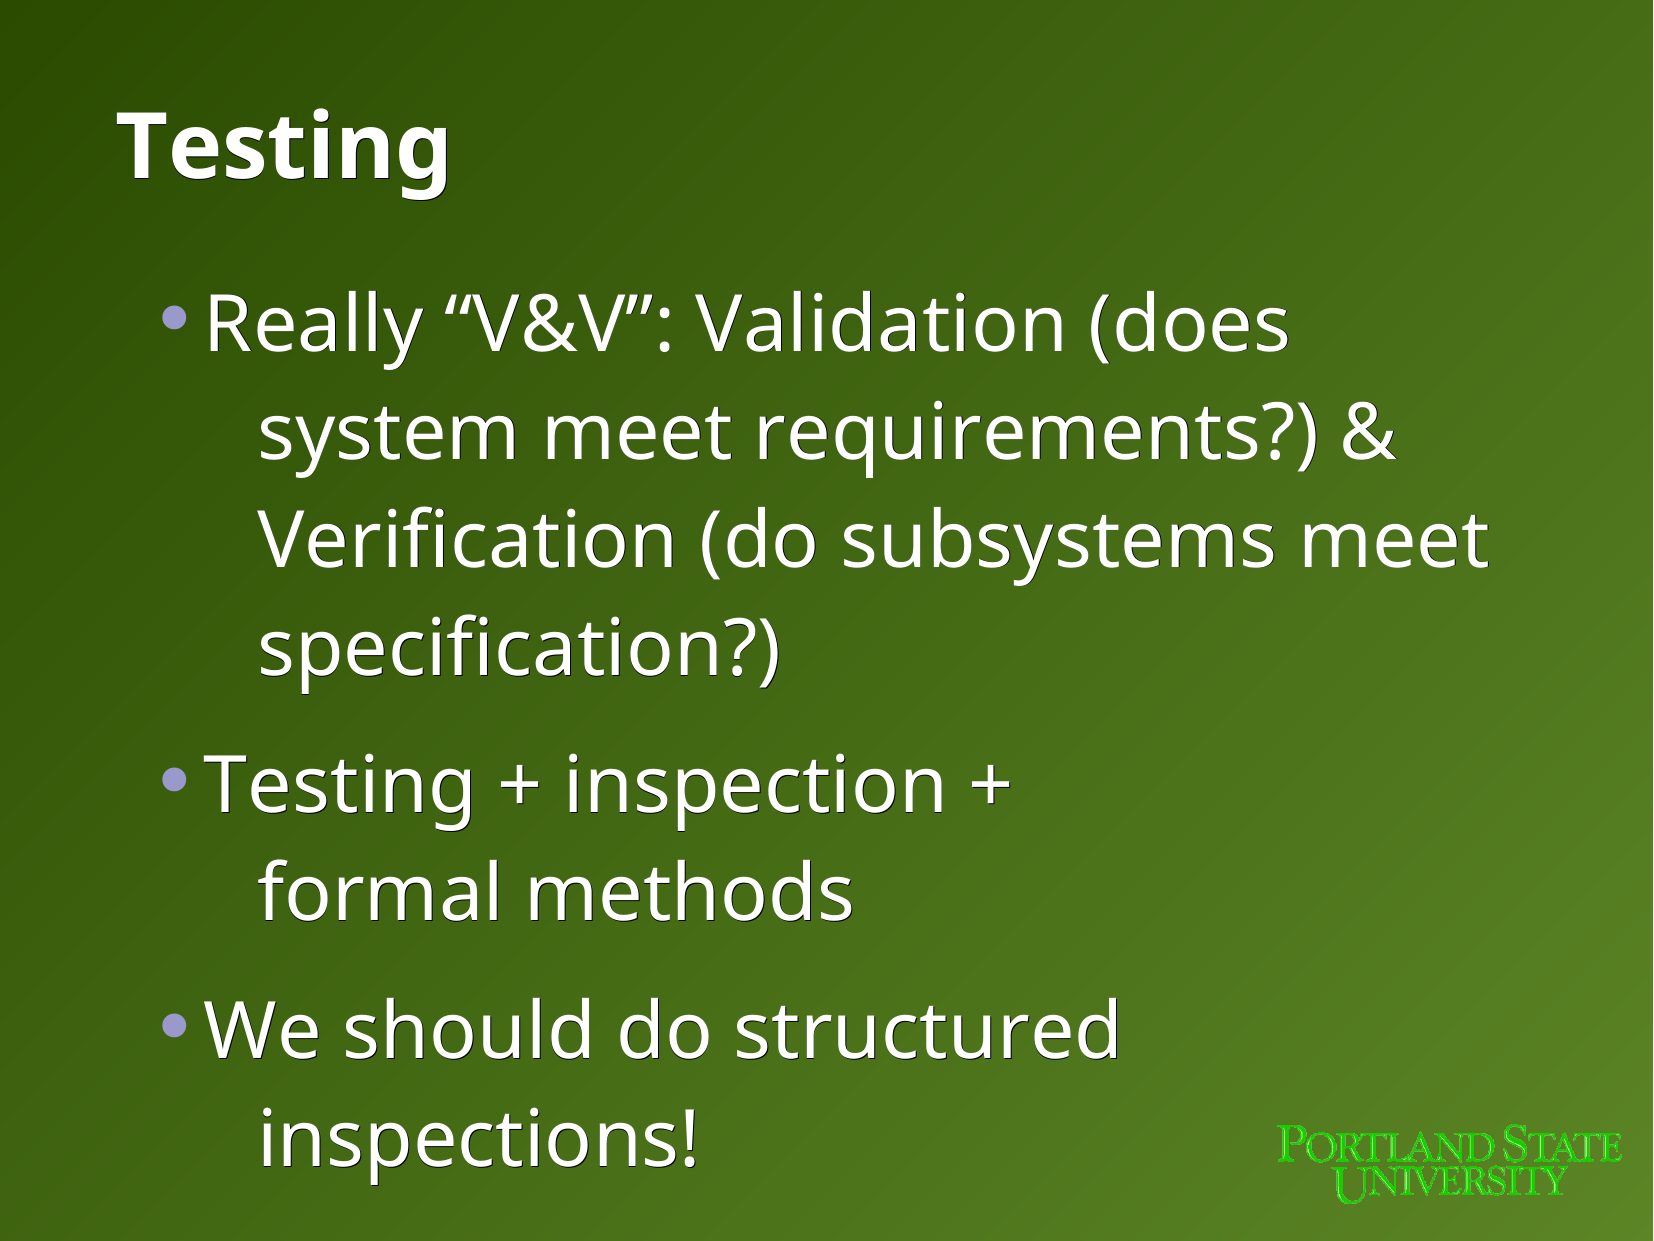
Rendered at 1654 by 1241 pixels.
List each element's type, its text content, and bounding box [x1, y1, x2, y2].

title Testing [115, 86, 1527, 200]
list Really “V&V”: Validation (does system meet requirements?) & Verification (do subsystems meet specification?) Testing + inspection + formal methods We should do structured inspections! [115, 266, 1527, 1076]
picture [1277, 1124, 1622, 1204]
